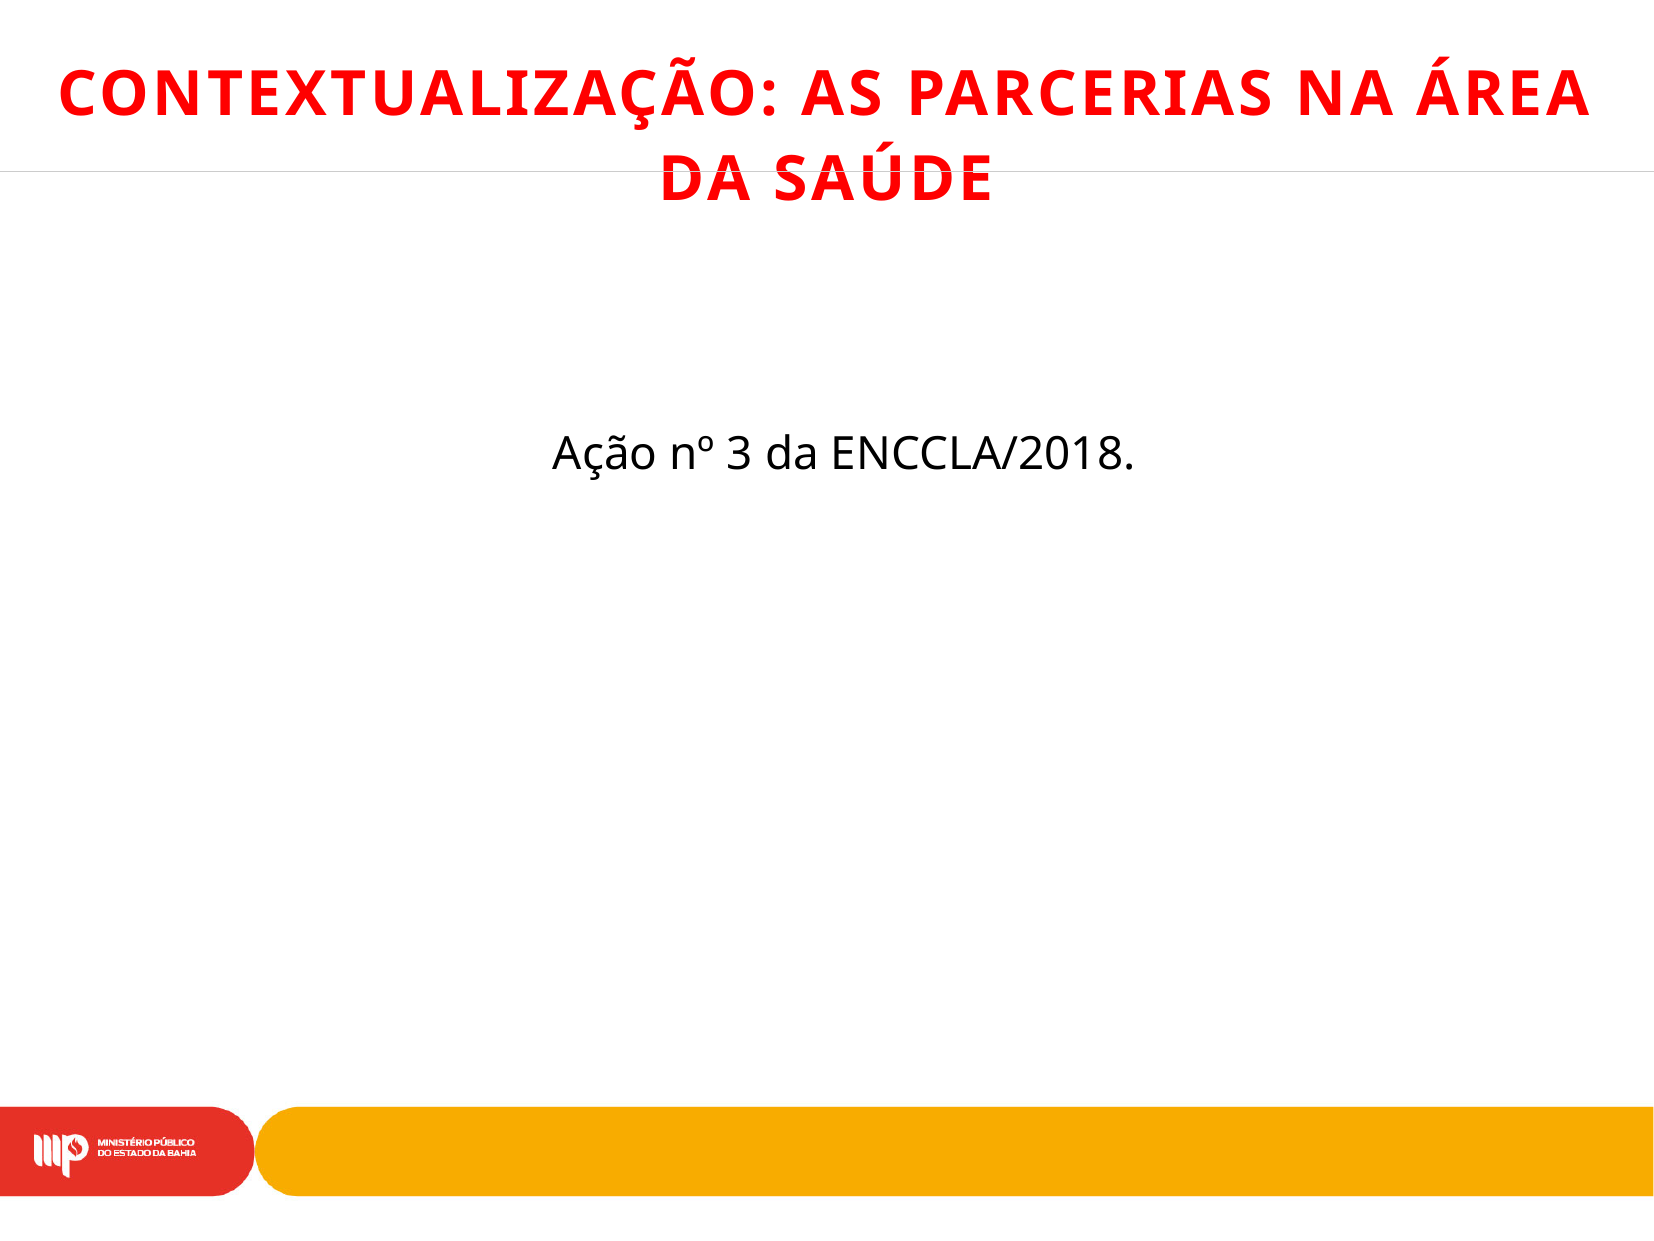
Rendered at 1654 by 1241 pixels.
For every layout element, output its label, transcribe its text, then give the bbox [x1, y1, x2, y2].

picture [0, 1101, 1654, 1241]
text_box CONTEXTUALIZAÇÃO: AS PARCERIAS NA ÁREA DA SAÚDE [0, 41, 1654, 171]
text_box CONTEXTUALIZAÇÃO: AS PARCERIAS NA ÁREA DA SAÚDE [0, 172, 1654, 214]
text_box Ação nº 3 da ENCCLA/2018. [70, 413, 1619, 484]
